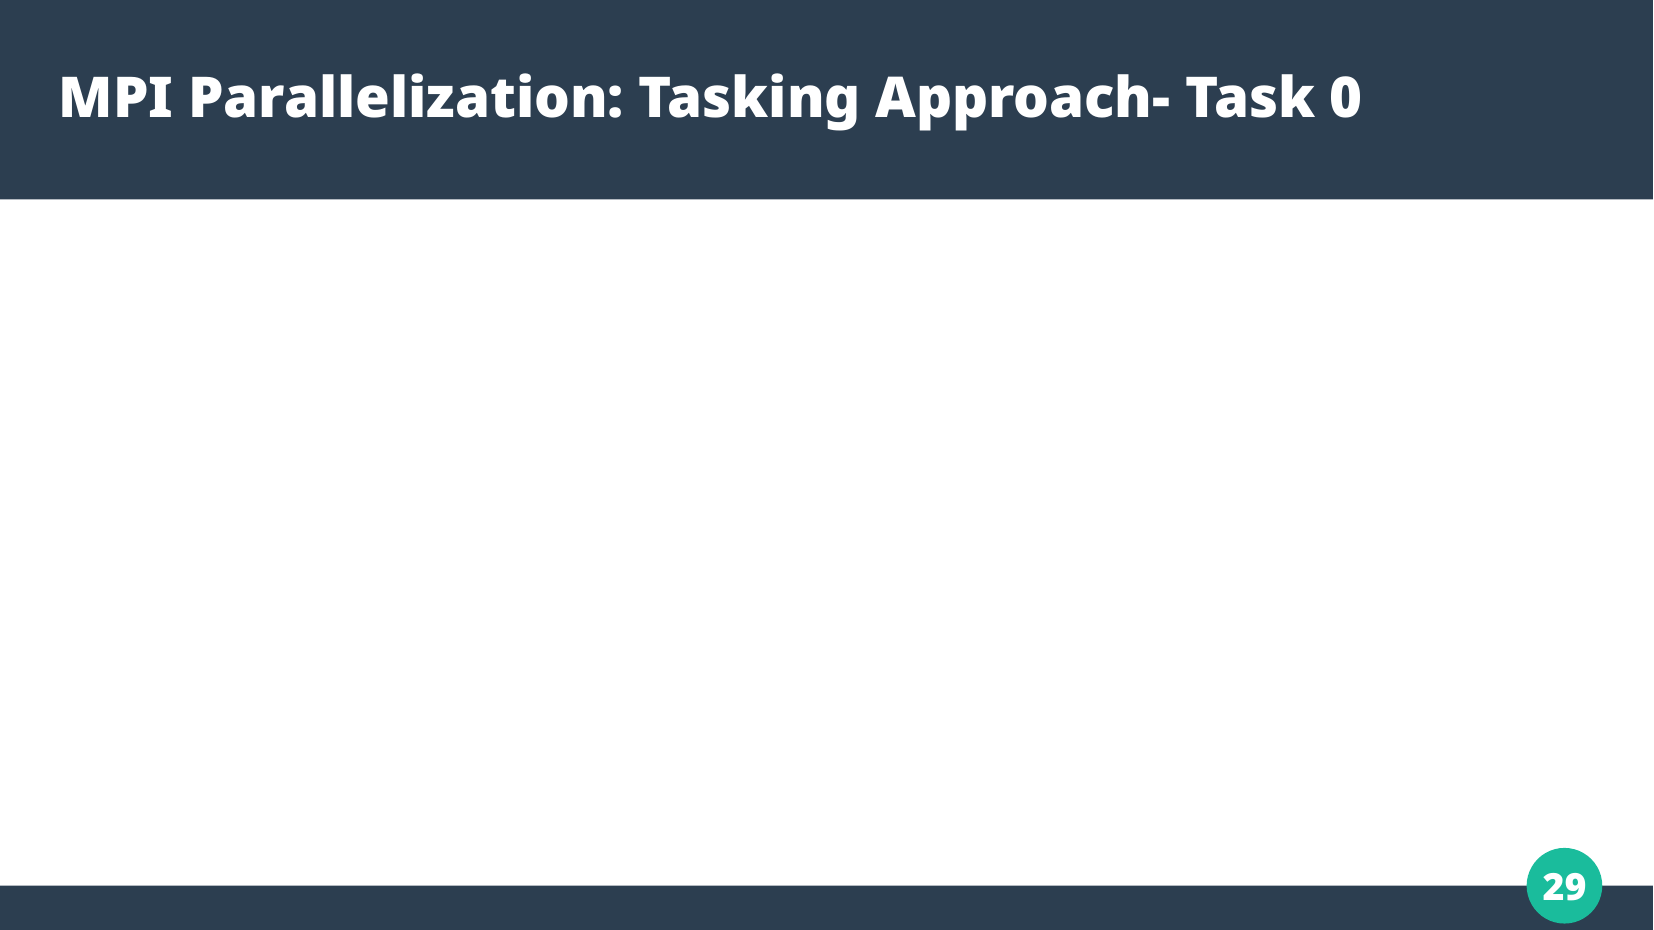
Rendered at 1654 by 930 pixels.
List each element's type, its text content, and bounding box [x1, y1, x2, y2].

title MPI Parallelization: Tasking Approach- Task 0 [58, 36, 1594, 156]
